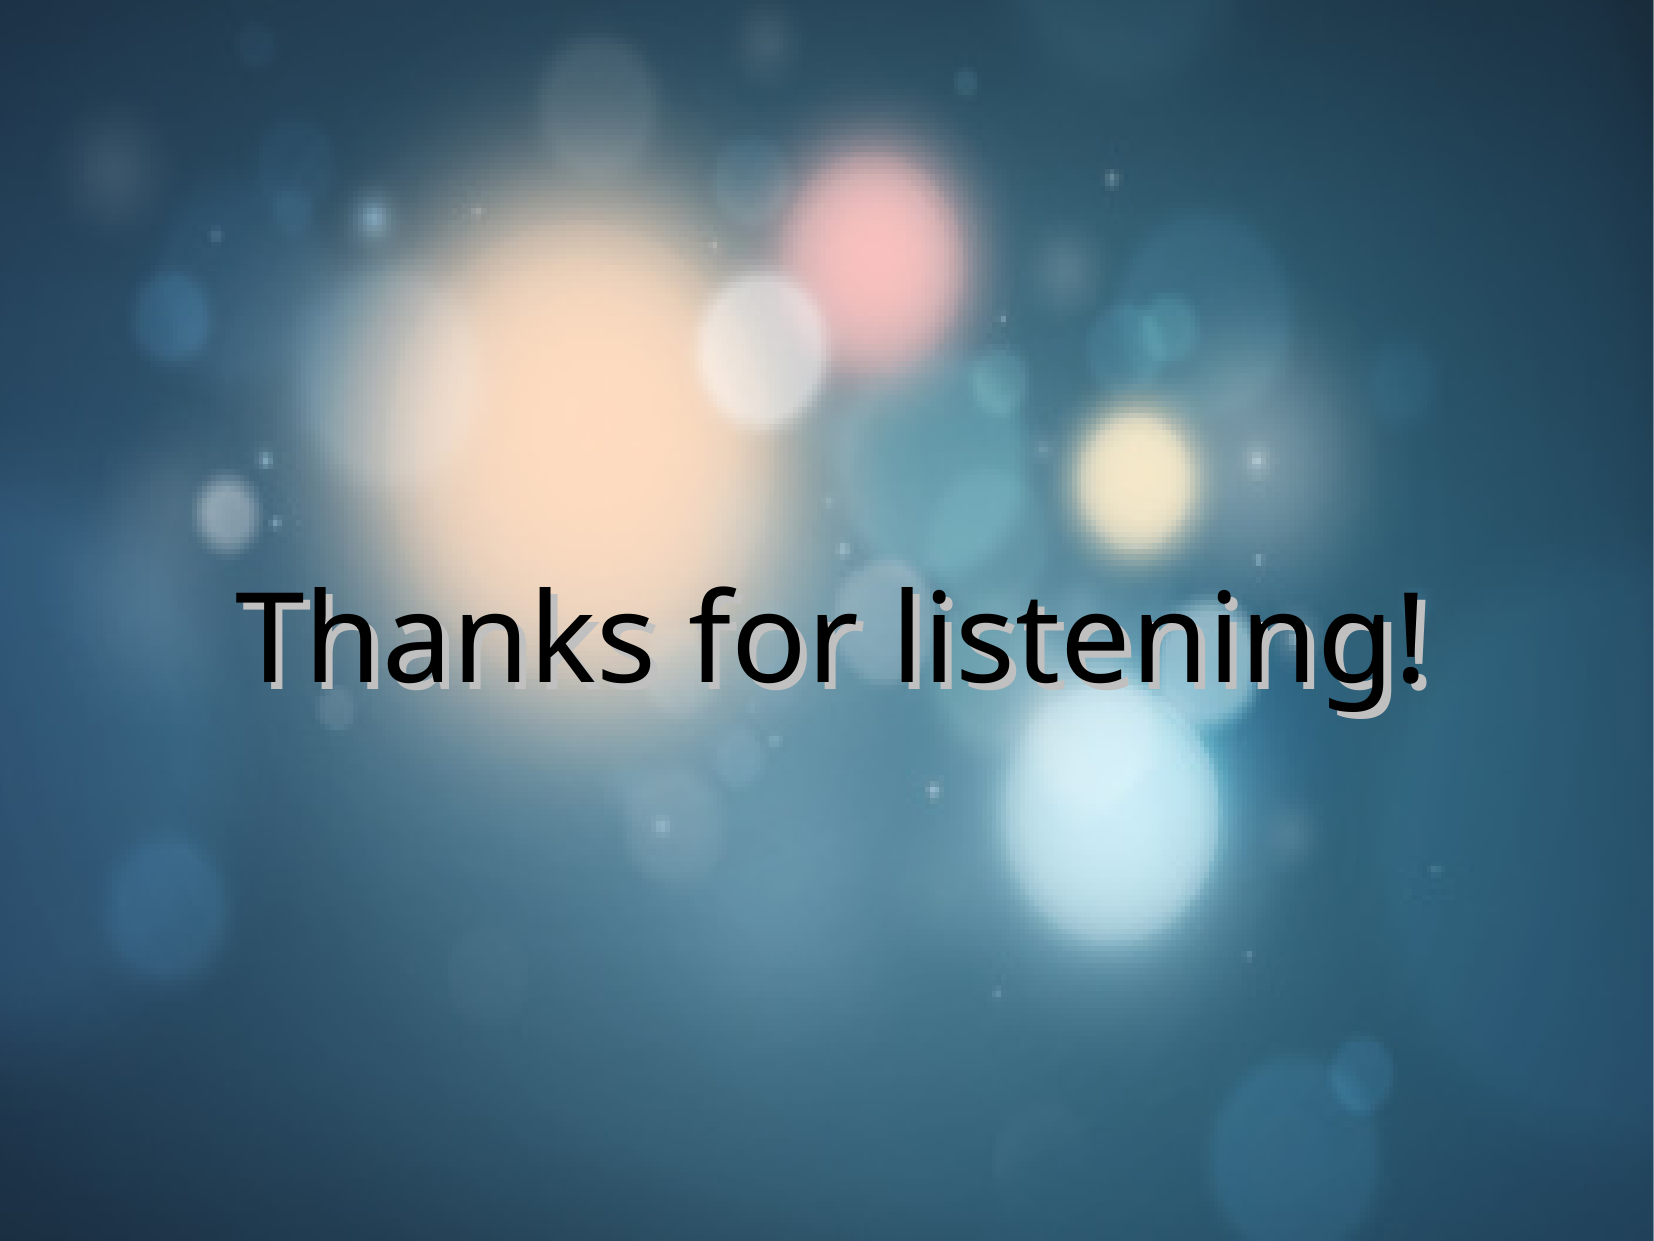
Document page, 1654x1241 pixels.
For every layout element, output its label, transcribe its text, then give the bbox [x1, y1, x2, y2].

picture [0, 0, 1654, 1241]
text_box Thanks for listening! [165, 541, 1501, 708]
